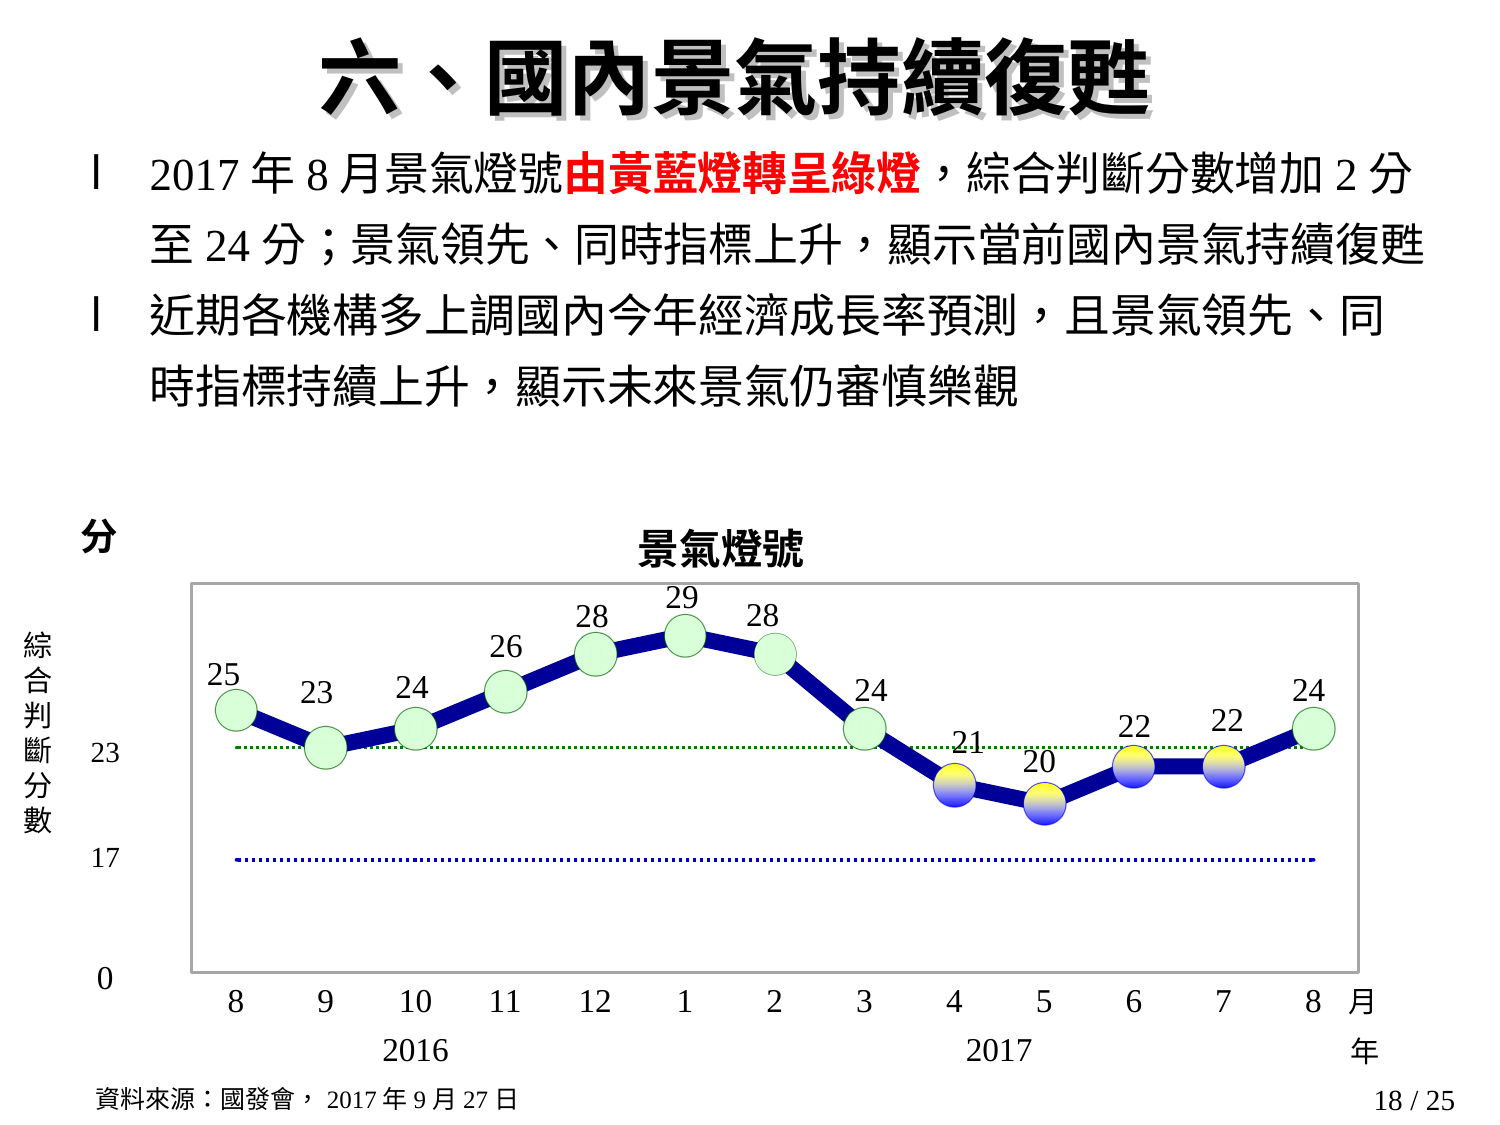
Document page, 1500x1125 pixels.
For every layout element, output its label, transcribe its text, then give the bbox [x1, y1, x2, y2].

picture [0, 375, 1406, 1122]
title 六、國內景氣持續復甦 [0, 34, 1500, 126]
text_box 資料來源：國發會，2017年9月27日 [1406, 1074, 1450, 1121]
text_box 2017年8月景氣燈號由黃藍燈轉呈綠燈，綜合判斷分數增加2分 至24分；景氣領先、同時指標上升，顯示當前國內景氣持續復甦 近期各機構多上調國內今年經濟成長率預測，且景氣領先、同 時指標持續上升，顯示未來景氣仍審慎樂觀 [45, 141, 1450, 457]
